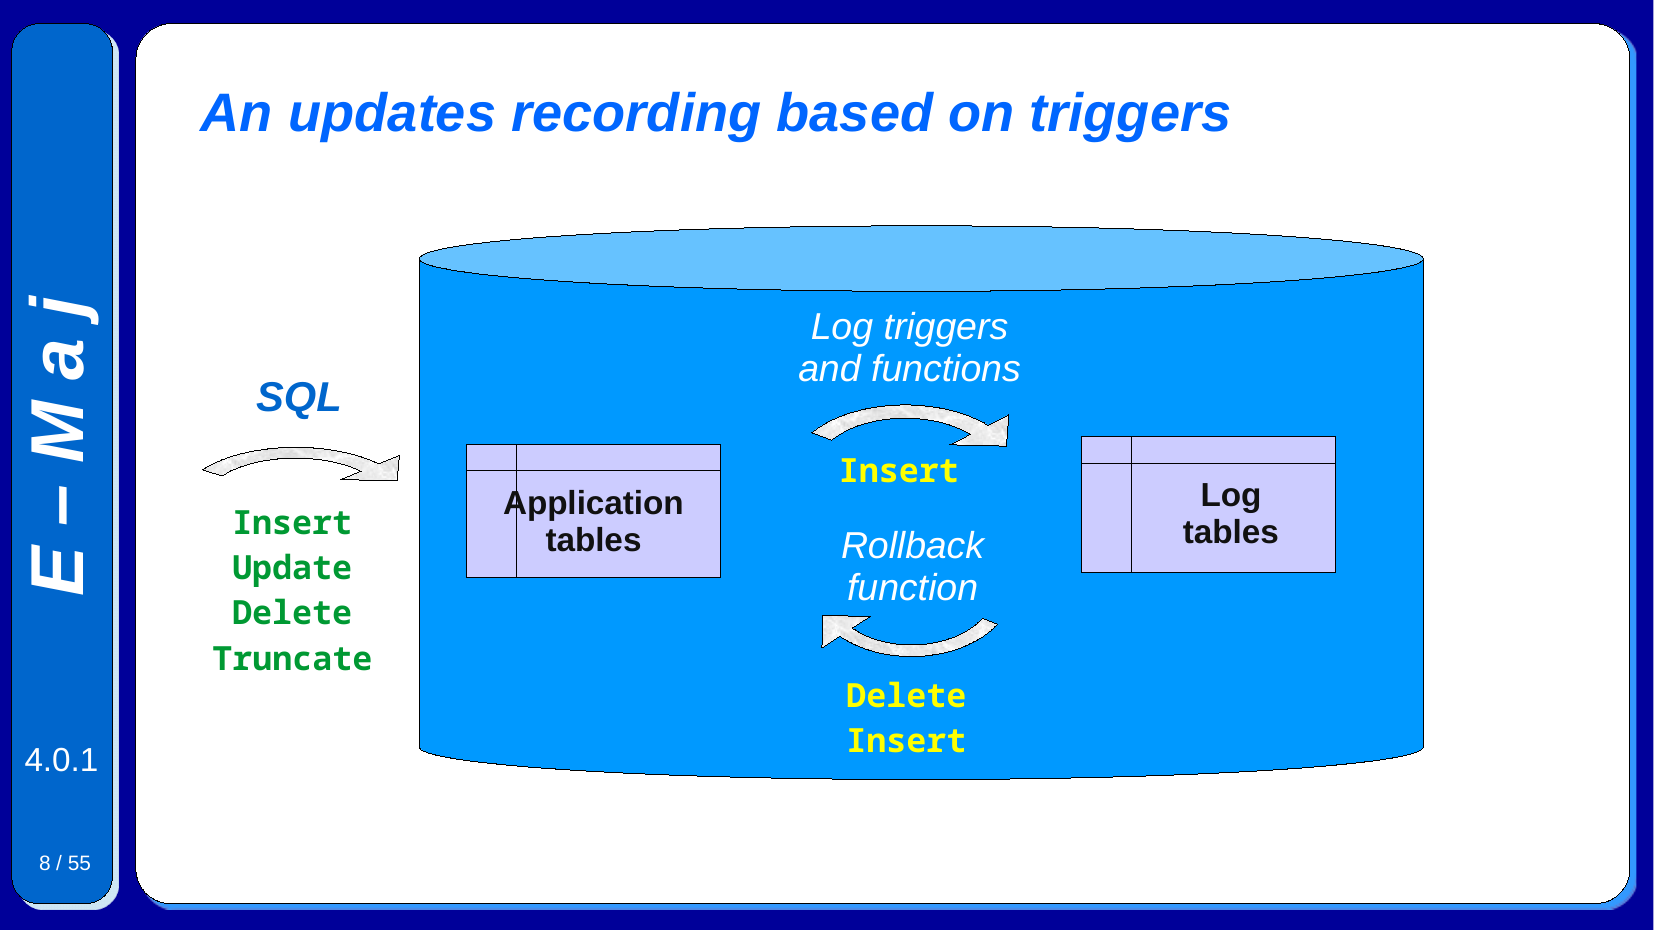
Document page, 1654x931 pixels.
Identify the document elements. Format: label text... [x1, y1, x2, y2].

text_box Rollback function [755, 516, 1070, 616]
text_box SQL [194, 366, 404, 428]
title An updates recording based on triggers [200, 34, 1575, 191]
text_box Log triggers and functions [761, 298, 1058, 398]
text_box Application tables [448, 476, 739, 569]
text_box Insert Update Delete Truncate [183, 491, 402, 661]
text_box [202, 447, 400, 481]
text_box [419, 260, 1424, 780]
text_box Delete Insert [802, 664, 1010, 759]
text_box Insert [817, 439, 981, 494]
text_box Log tables [1138, 468, 1323, 561]
